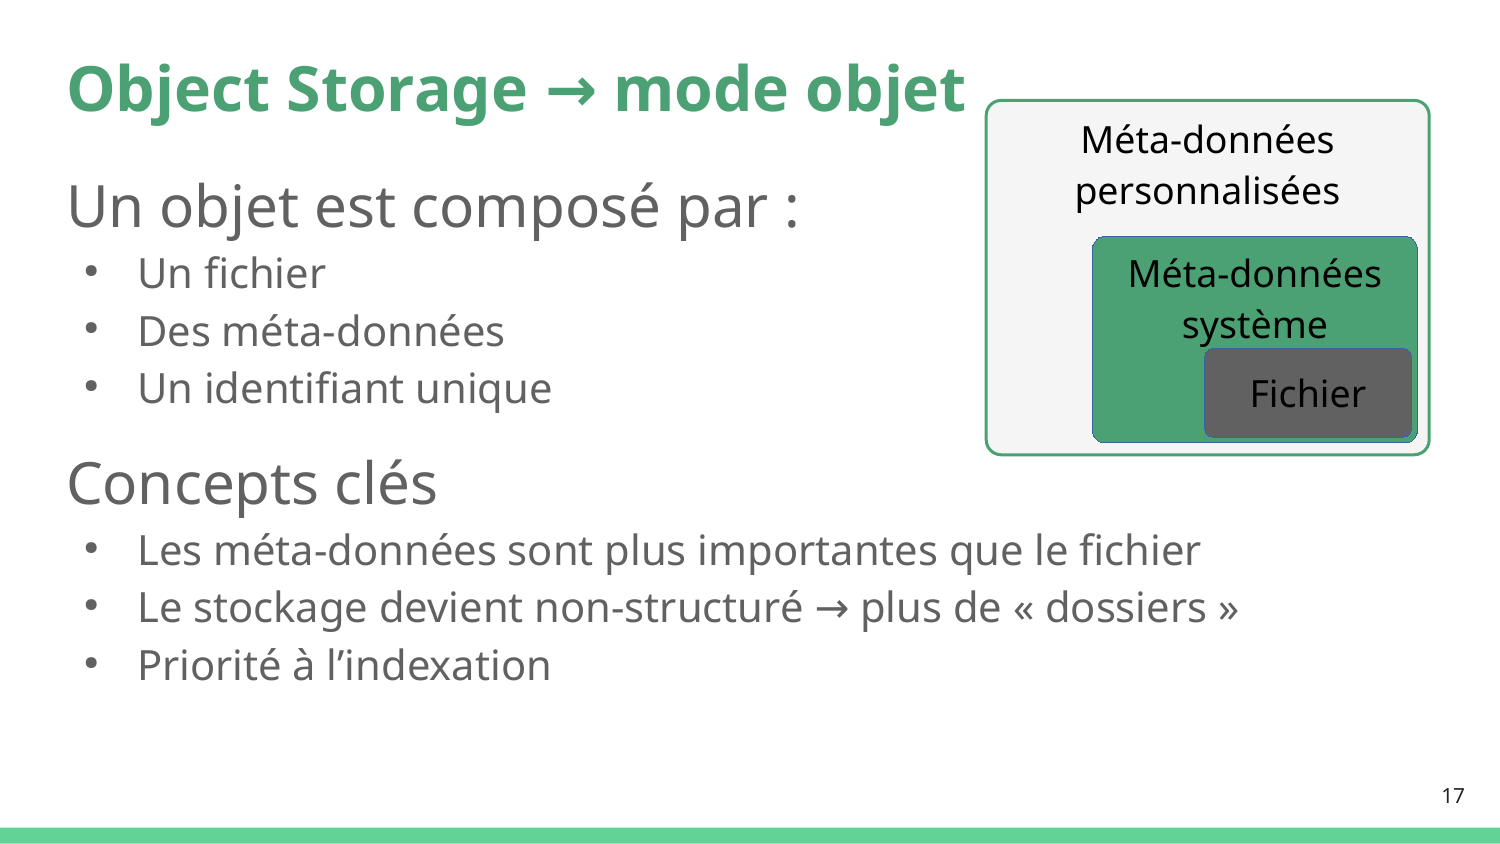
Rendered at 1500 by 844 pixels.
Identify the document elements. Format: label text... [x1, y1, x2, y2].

slide_number <numéro> [1389, 764, 1480, 830]
list Un objet est composé par : Un fichier Des méta-données Un identifiant unique Concepts clés Les méta-données sont plus importantes que le fichier Le stockage devient non-structuré → plus de « dossiers » Priorité à l’indexation [51, 144, 1449, 805]
text_box Méta-données personnalisées [986, 117, 1430, 455]
text_box Méta-données système [1092, 236, 1418, 443]
text_box Fichier [1204, 348, 1412, 438]
title Object Storage → mode objet [51, 23, 1449, 117]
